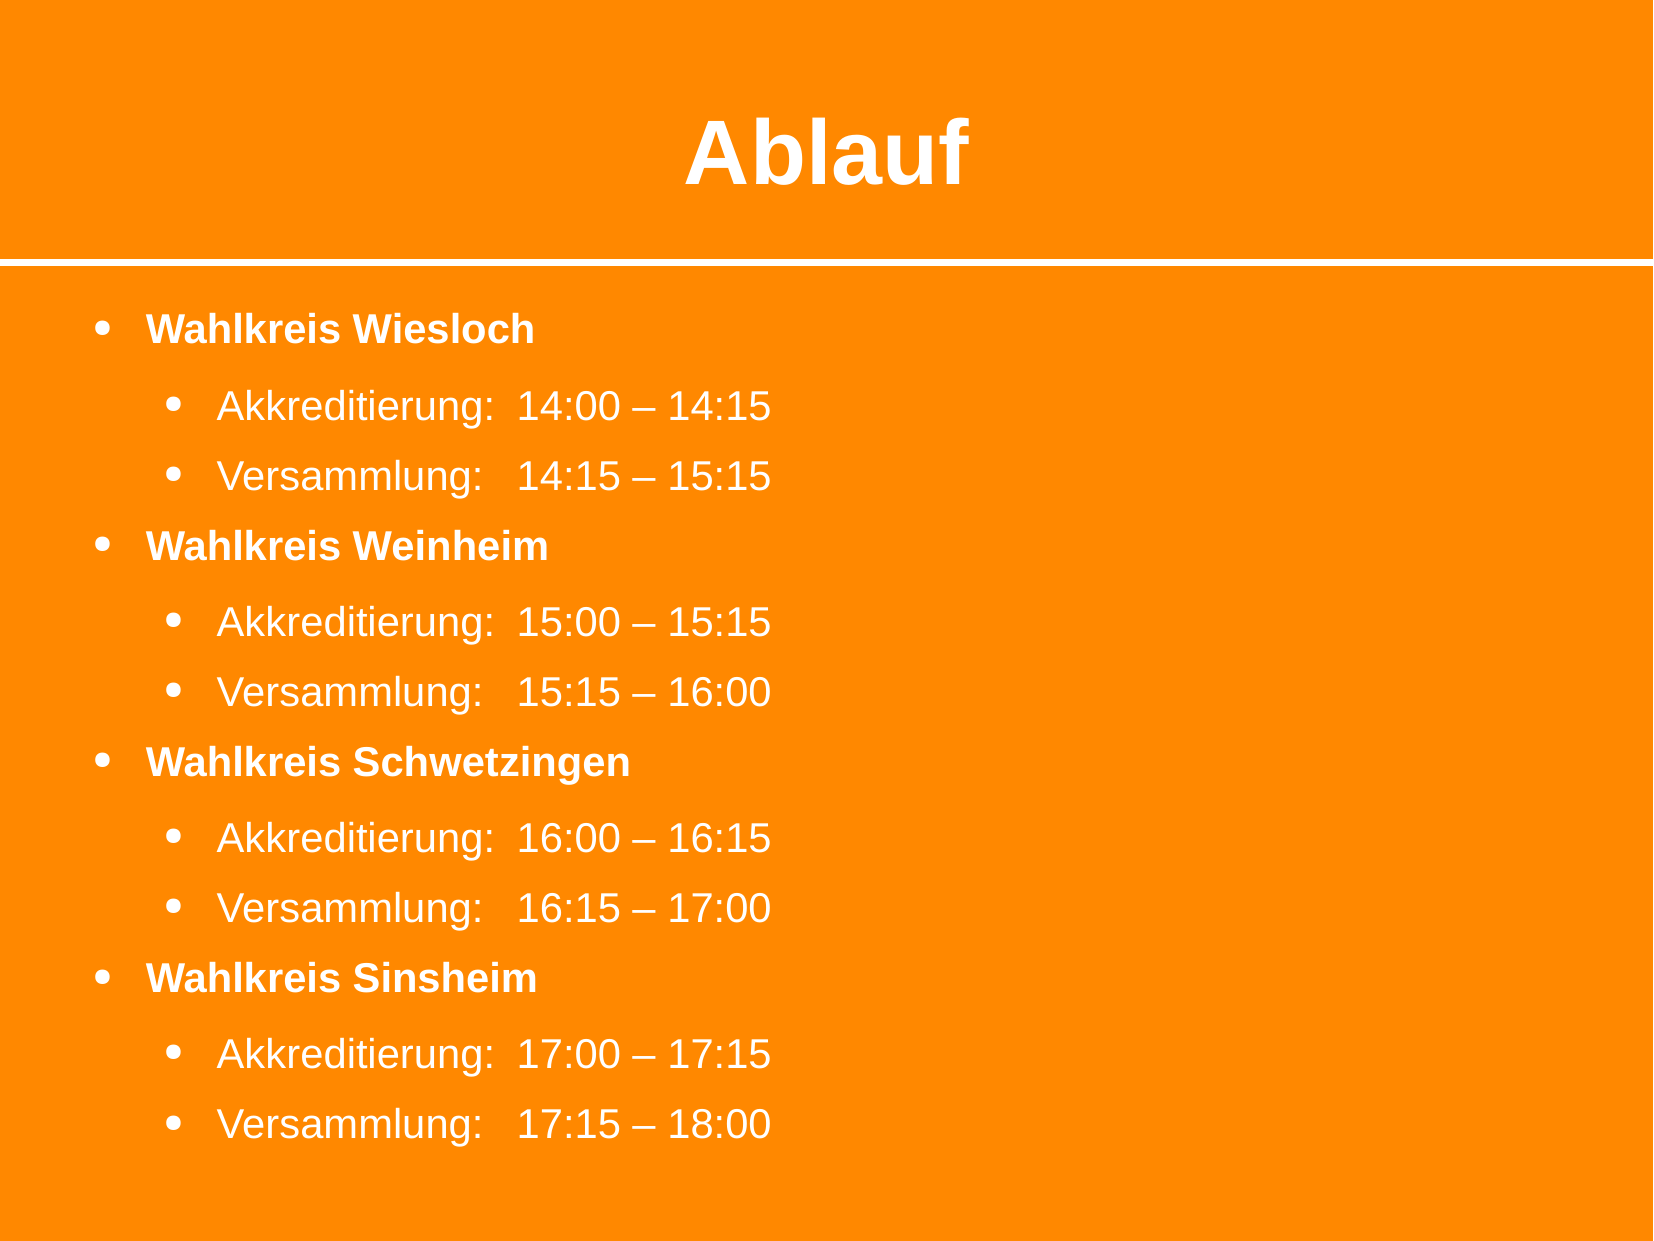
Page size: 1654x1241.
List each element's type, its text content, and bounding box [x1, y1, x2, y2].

list Wahlkreis Wiesloch Akkreditierung: 14:00 – 14:15 Versammlung: 14:15 – 15:15 Wahlkreis Weinheim Akkreditierung: 15:00 – 15:15 Versammlung: 15:15 – 16:00 Wahlkreis Schwetzingen Akkreditierung: 16:00 – 16:15 Versammlung: 16:15 – 17:00 Wahlkreis Sinsheim Akkreditierung: 17:00 – 17:15 Versammlung: 17:15 – 18:00 [75, 306, 1563, 1154]
title Ablauf [82, 49, 1571, 257]
